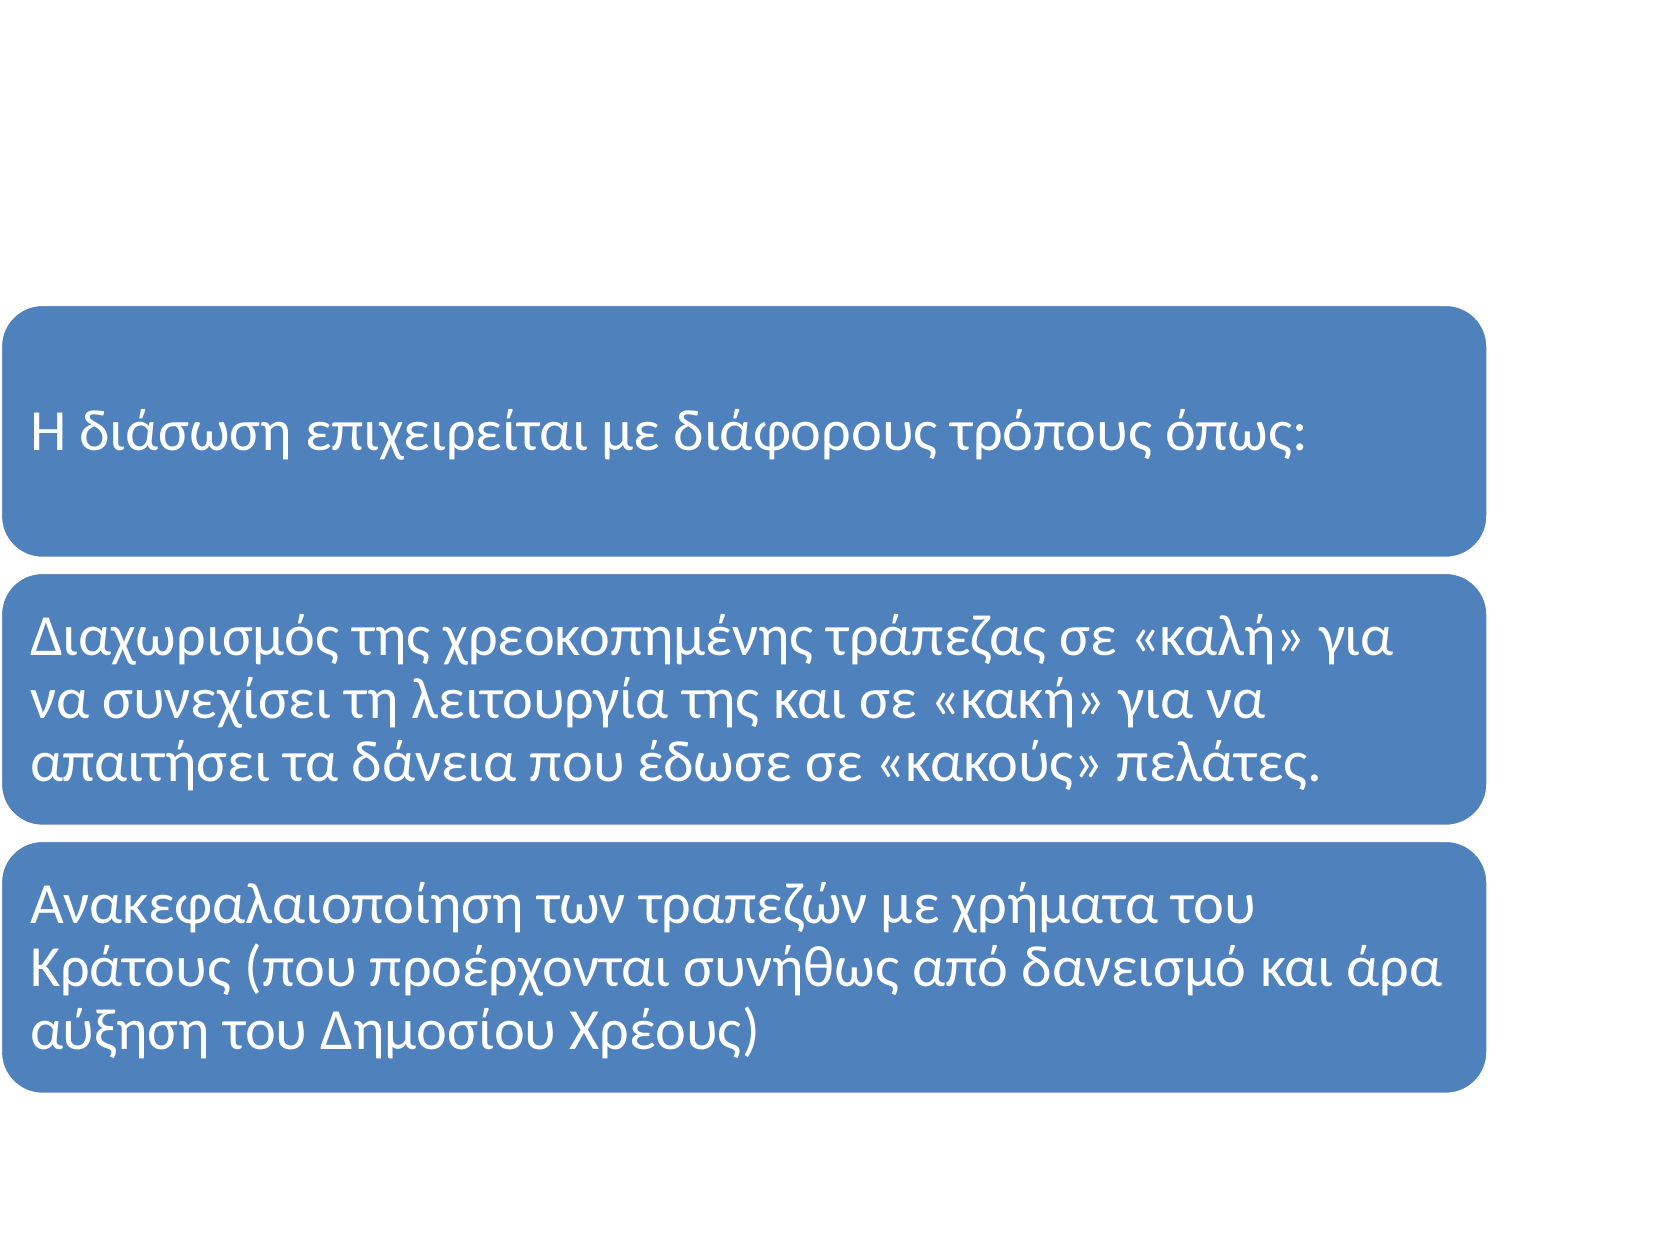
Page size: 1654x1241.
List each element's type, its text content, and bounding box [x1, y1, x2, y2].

text_box Ανακεφαλαιοποίηση των τραπεζών με χρήματα του Κράτους (που προέρχονται συνήθως από δανεισμό και άρα αύξηση του Δημοσίου Χρέους) [0, 839, 1489, 1095]
text_box Η διάσωση επιχειρείται με διάφορους τρόπους όπως: [0, 303, 1489, 559]
text_box Διαχωρισμός της χρεοκοπημένης τράπεζας σε «καλή» για να συνεχίσει τη λειτουργία της και σε «κακή» για να απαιτήσει τα δάνεια που έδωσε σε «κακούς» πελάτες. [0, 571, 1489, 827]
